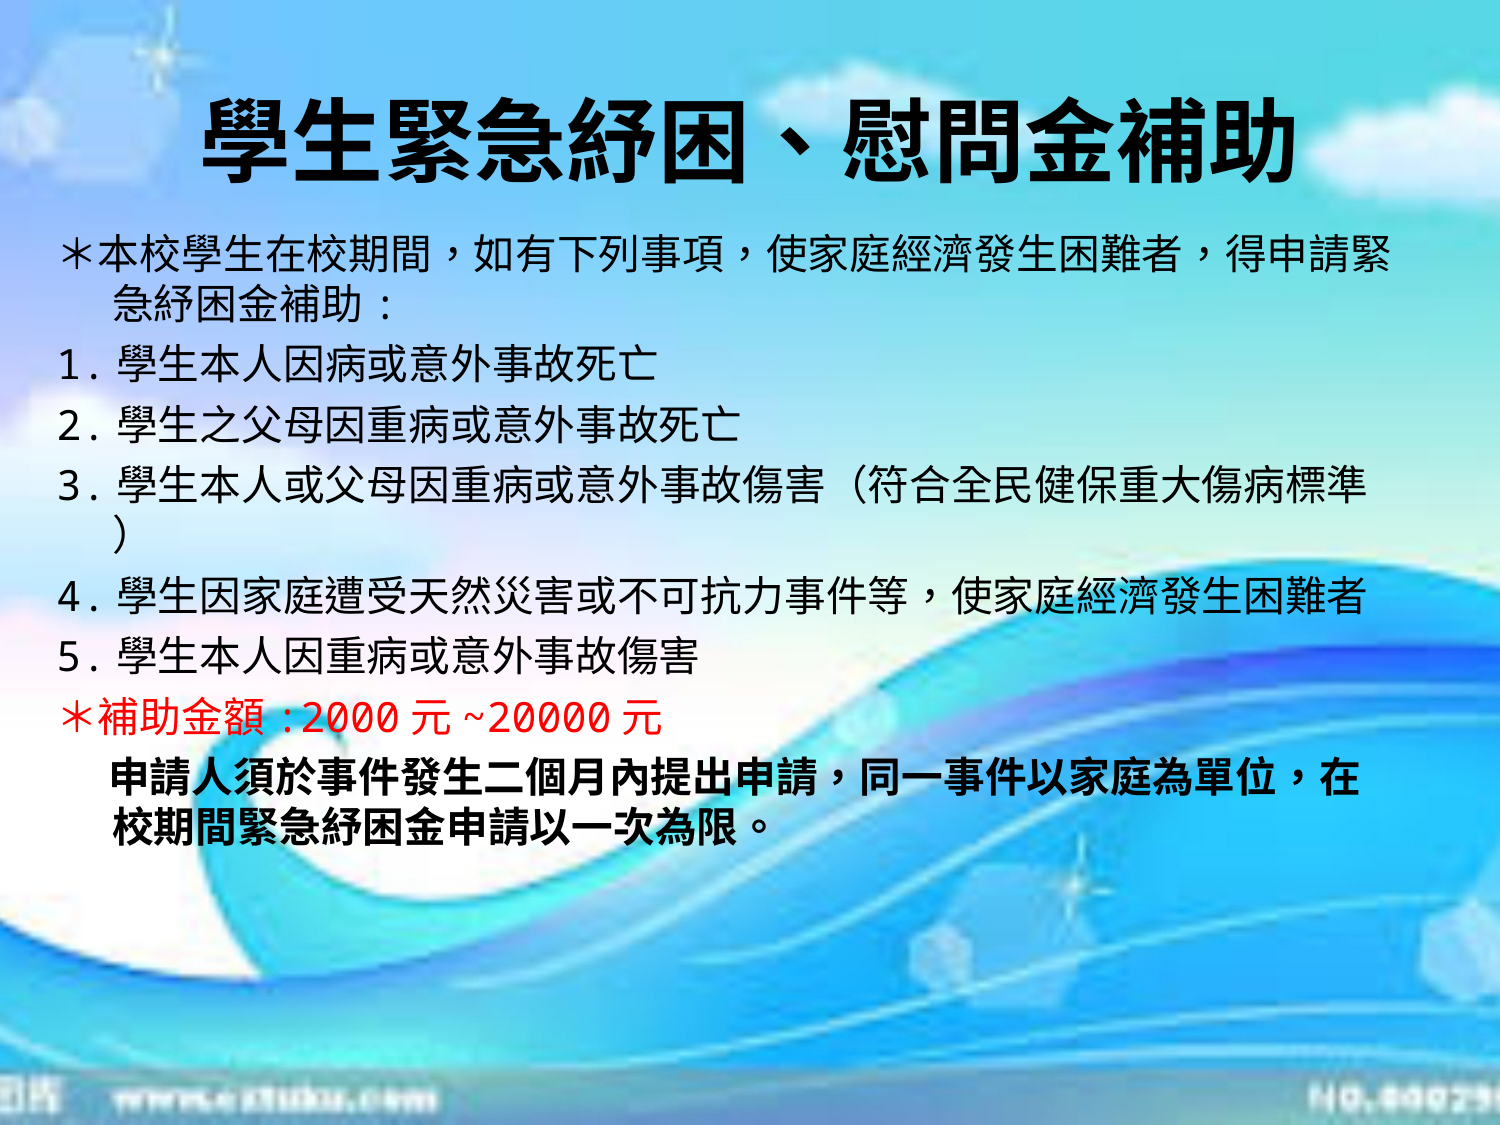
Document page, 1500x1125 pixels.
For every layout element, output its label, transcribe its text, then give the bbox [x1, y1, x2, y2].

list ＊本校學生在校期間，如有下列事項，使家庭經濟發生困難者，得申請緊急紓困金補助: 1.學生本人因病或意外事故死亡 2.學生之父母因重病或意外事故死亡 3.學生本人或父母因重病或意外事故傷害（符合全民健保重大傷病標準） 4.學生因家庭遭受天然災害或不可抗力事件等，使家庭經濟發生困難者 5.學生本人因重病或意外事故傷害 ＊補助金額:2000元~20000元 申請人須於事件發生二個月內提出申請，同一事件以家庭為單位，在校期間緊急紓困金申請以一次為限。 [41, 219, 1412, 1083]
title 學生緊急紓困、慰問金補助 [75, 45, 1426, 233]
picture [0, 0, 1500, 1125]
